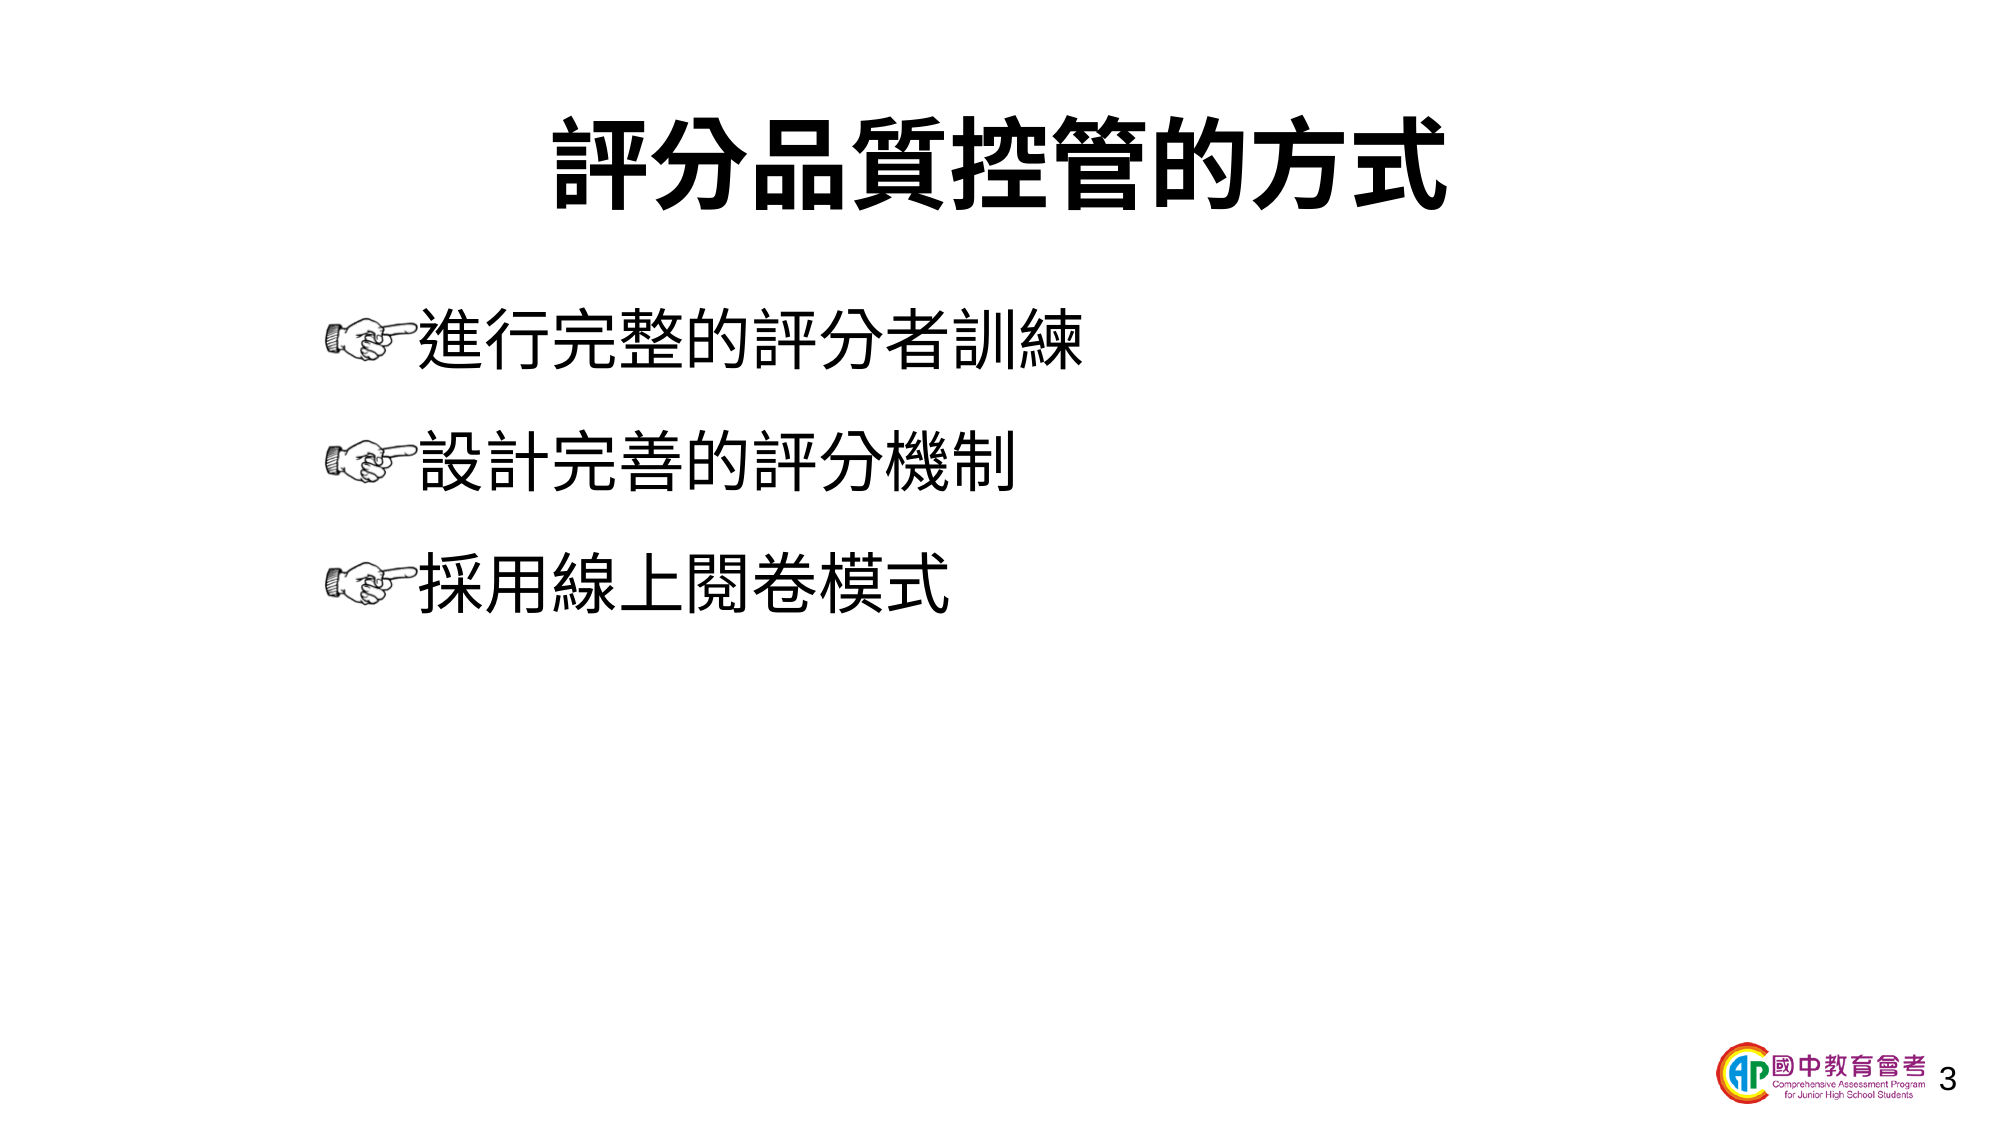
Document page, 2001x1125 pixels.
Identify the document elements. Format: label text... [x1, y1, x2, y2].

text_box [1923, 1047, 2000, 1108]
title 評分品質控管的方式 [137, 59, 1863, 278]
list 進行完整的評分者訓練 設計完善的評分機制 採用線上閱卷模式 [308, 299, 1863, 1014]
